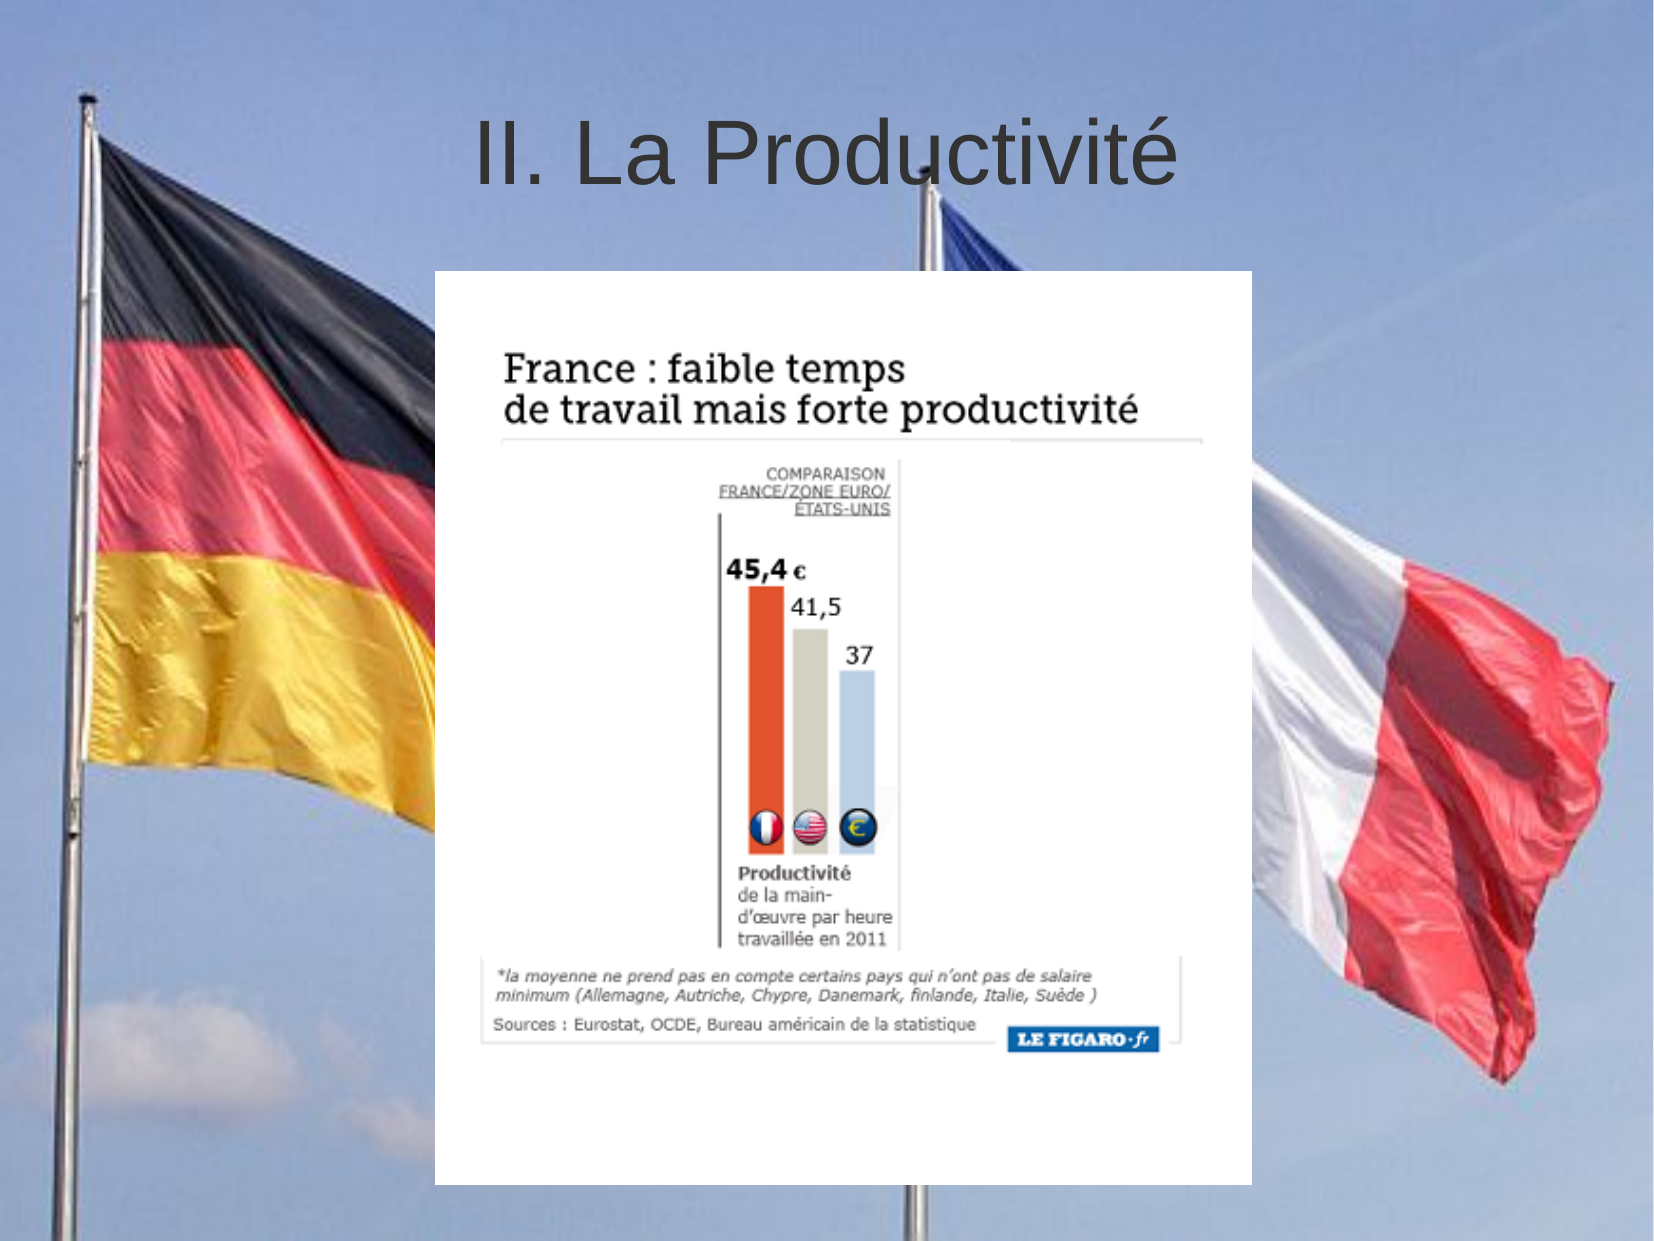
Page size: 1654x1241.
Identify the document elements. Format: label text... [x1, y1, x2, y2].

picture [0, 0, 1654, 1241]
title II. La Productivité [82, 49, 1571, 257]
chart [435, 271, 1252, 1185]
